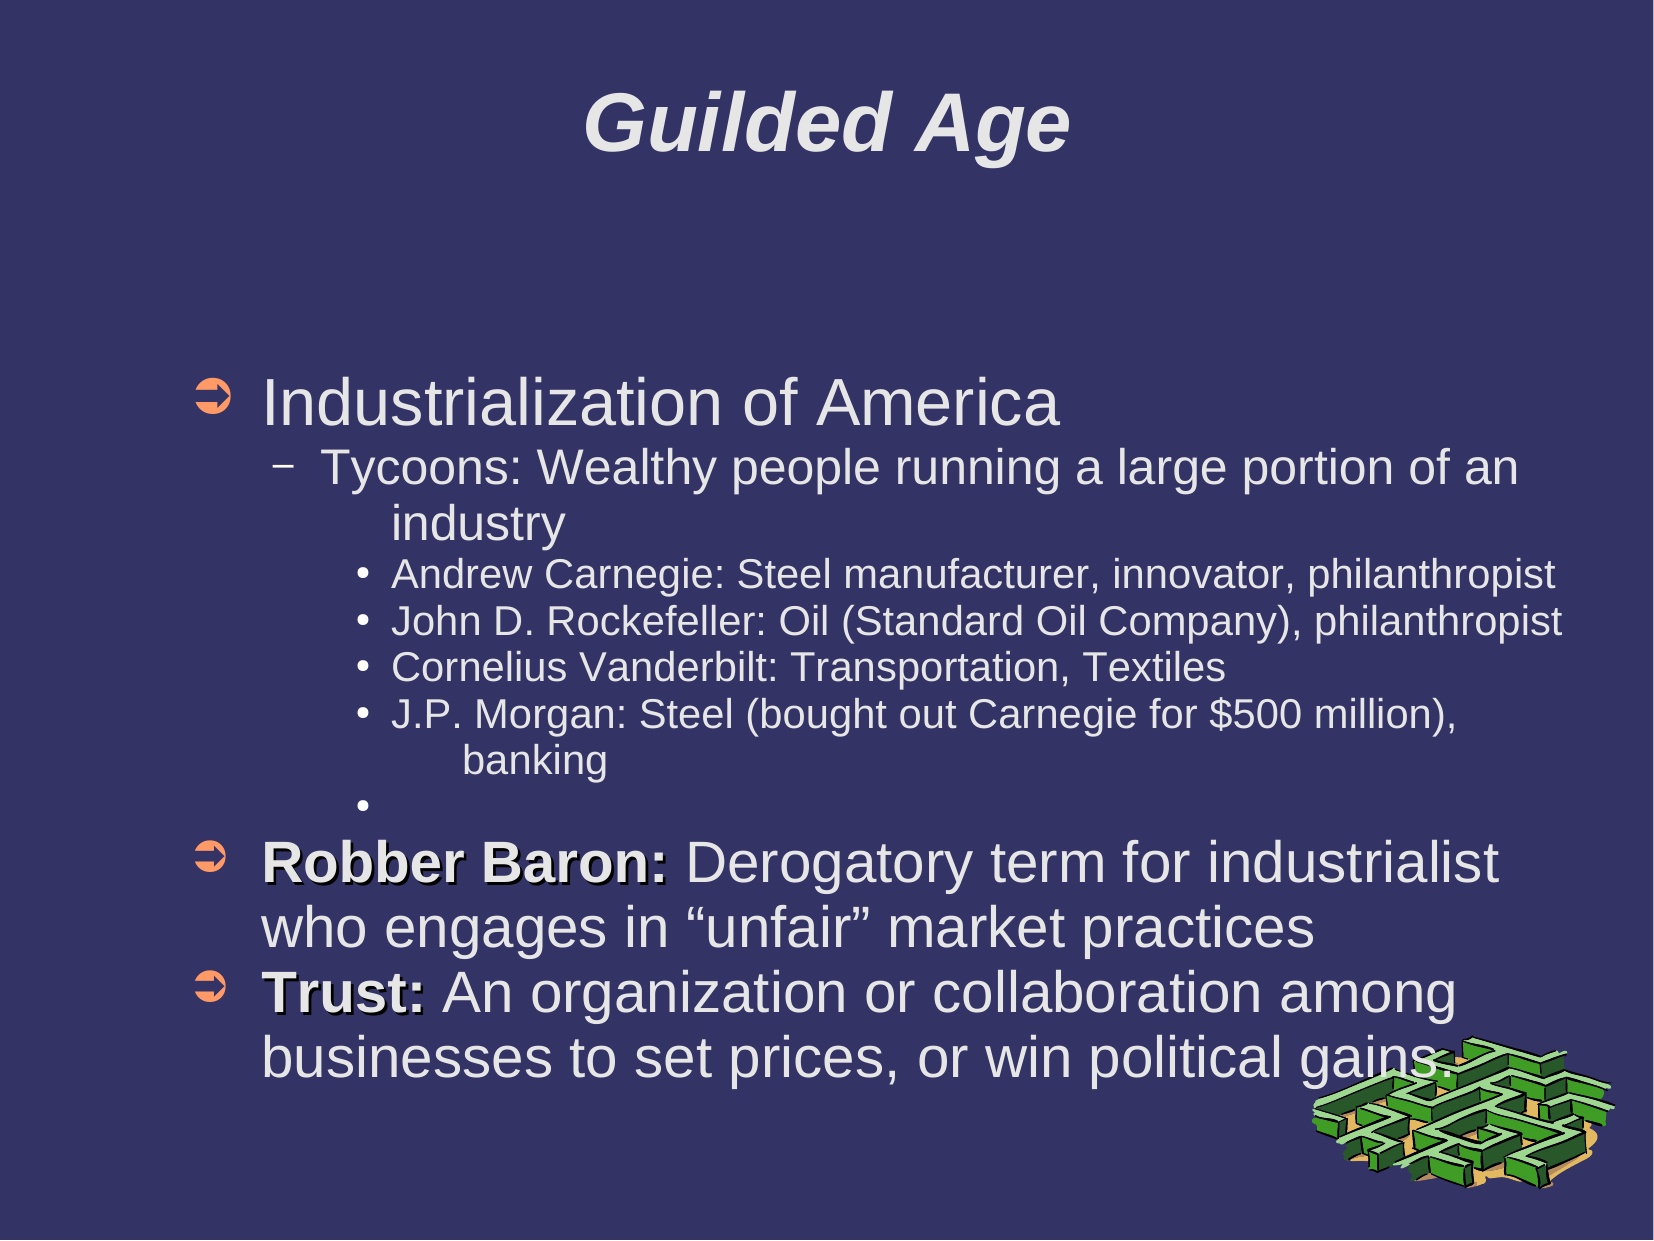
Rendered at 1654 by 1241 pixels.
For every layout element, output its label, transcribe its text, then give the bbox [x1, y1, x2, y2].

list Industrialization of America Tycoons: Wealthy people running a large portion of an industry Andrew Carnegie: Steel manufacturer, innovator, philanthropist John D. Rockefeller: Oil (Standard Oil Company), philanthropist Cornelius Vanderbilt: Transportation, Textiles J.P. Morgan: Steel (bought out Carnegie for $500 million), banking Robber Baron: Derogatory term for industrialist who engages in “unfair” market practices Trust: An organization or collaboration among businesses to set prices, or win political gains. [178, 364, 1570, 1207]
title Guilded Age [121, 19, 1534, 227]
